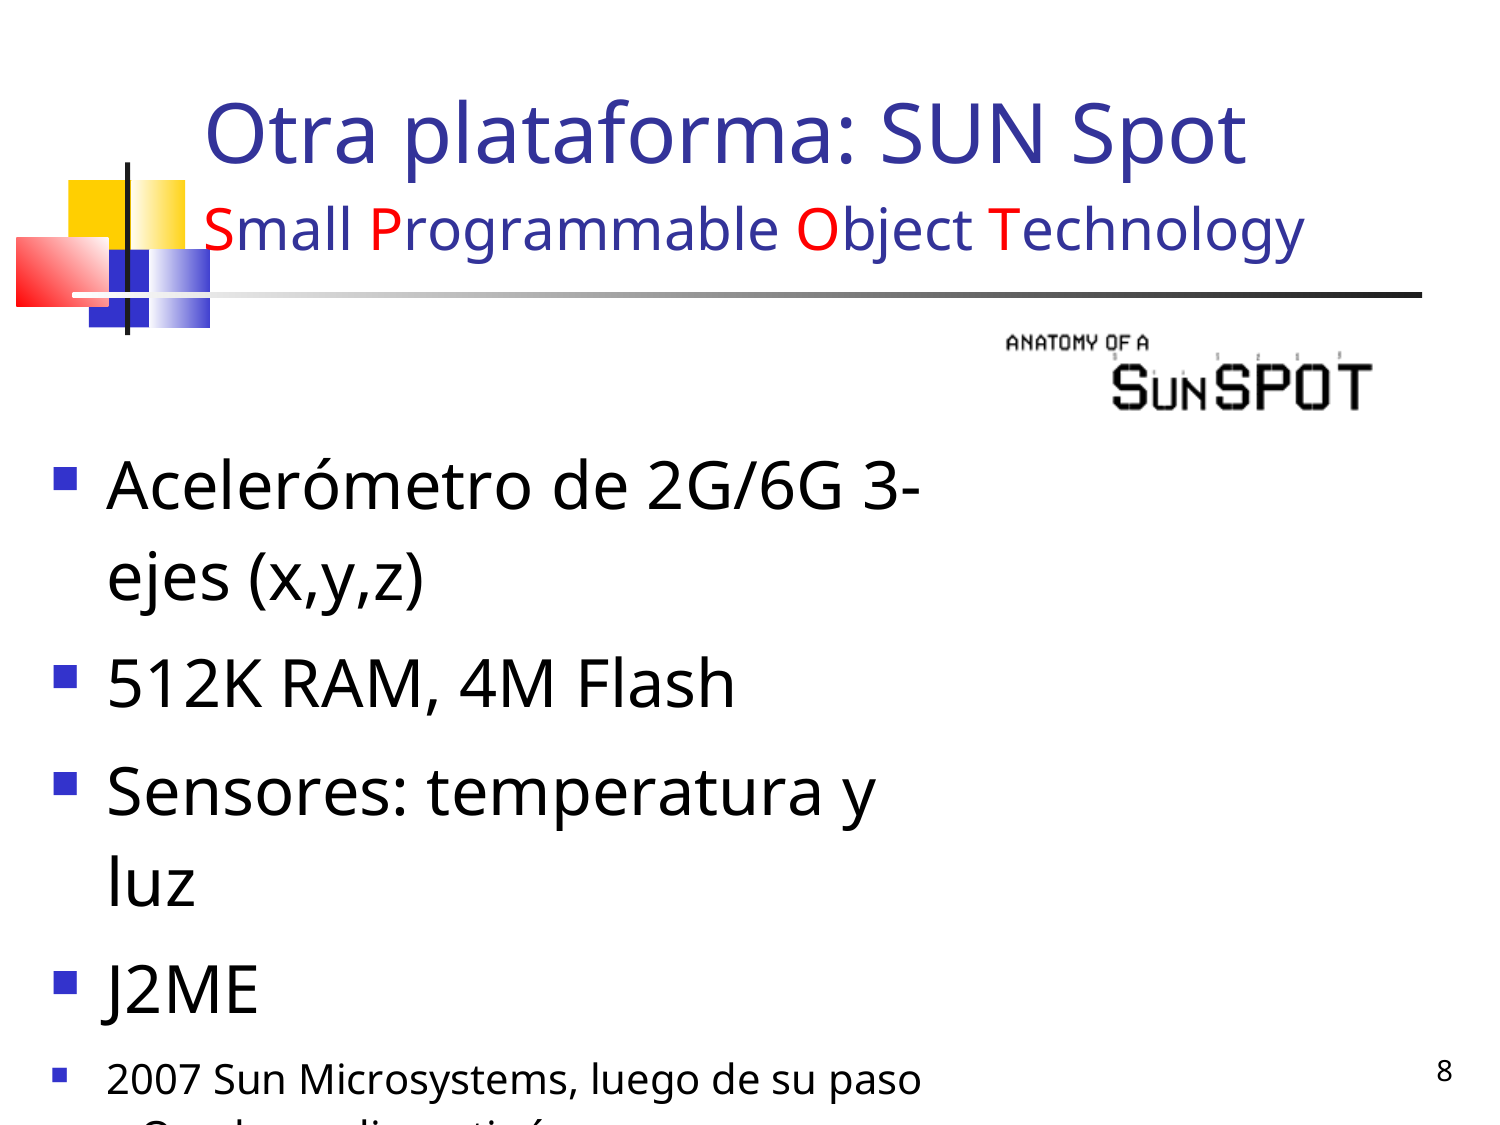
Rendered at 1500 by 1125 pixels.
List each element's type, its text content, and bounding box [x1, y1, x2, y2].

list Acelerómetro de 2G/6G 3-ejes (x,y,z) 512K RAM, 4M Flash Sensores: temperatura y luz J2ME 2007 Sun Microsystems, luego de su paso a Oracle, se discontinúa [35, 430, 971, 1077]
text_box <number> [1155, 1024, 1468, 1100]
title Otra plataforma: SUN Spot Small Programmable Object Technology [188, 35, 1402, 276]
picture [972, 317, 1448, 958]
